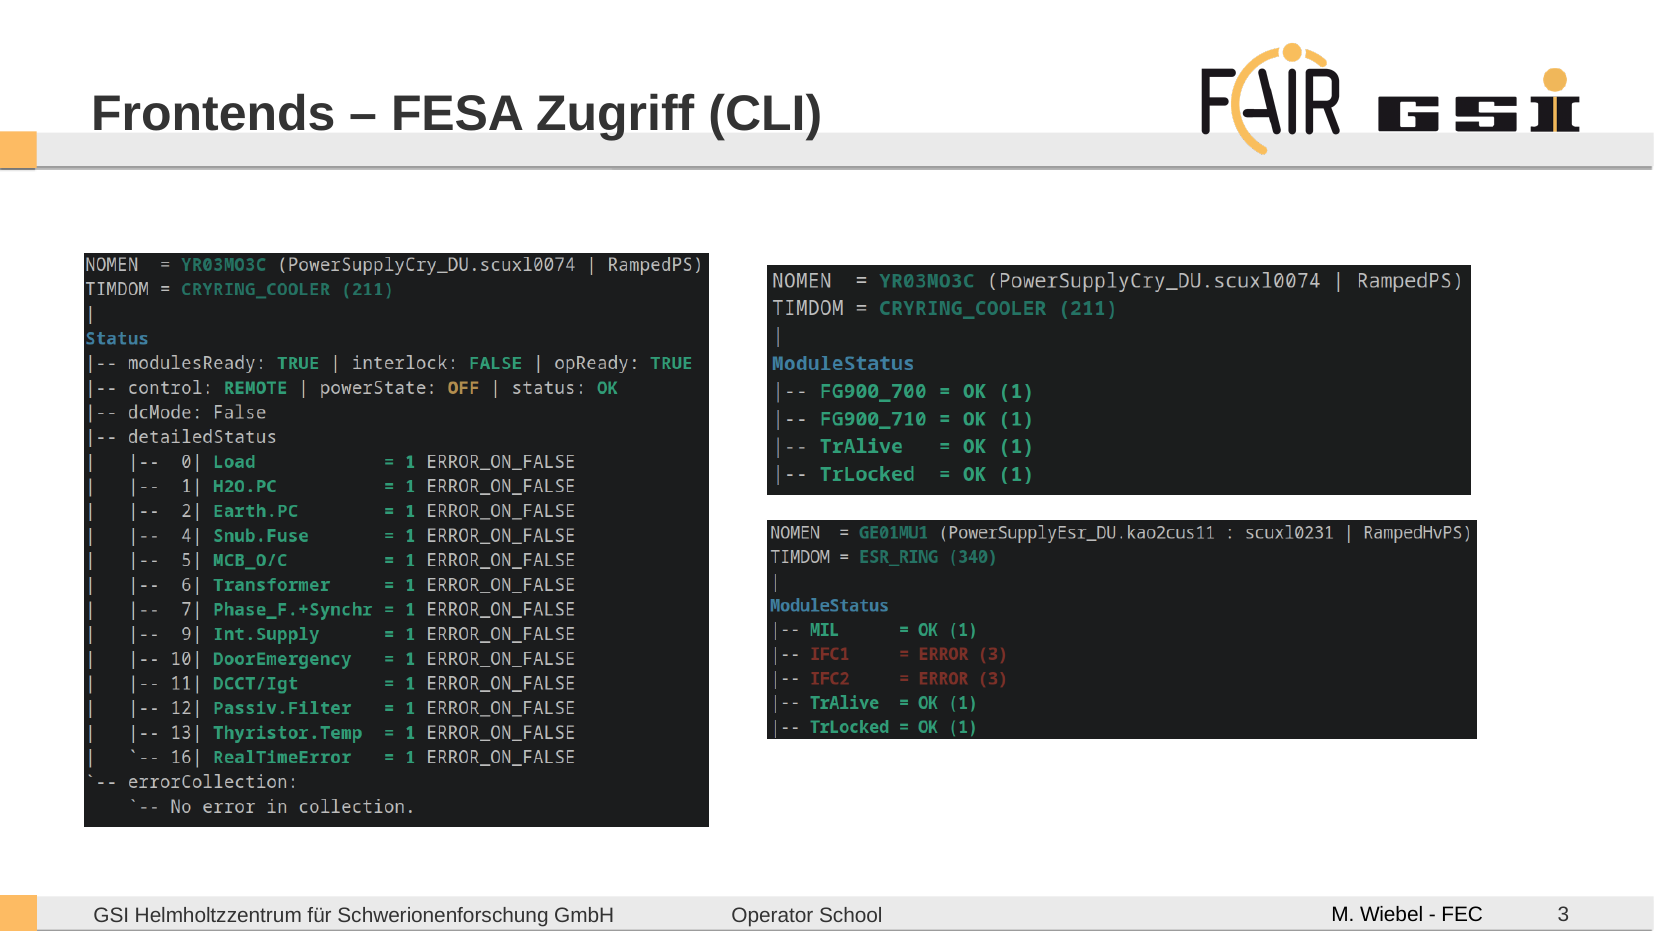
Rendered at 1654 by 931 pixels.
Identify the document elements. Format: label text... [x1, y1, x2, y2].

picture [84, 253, 709, 827]
picture [1376, 65, 1581, 132]
title Frontends – FESA Zugriff (CLI) [76, 41, 1288, 149]
picture [767, 265, 1471, 495]
picture [1200, 40, 1341, 157]
picture [767, 520, 1477, 739]
